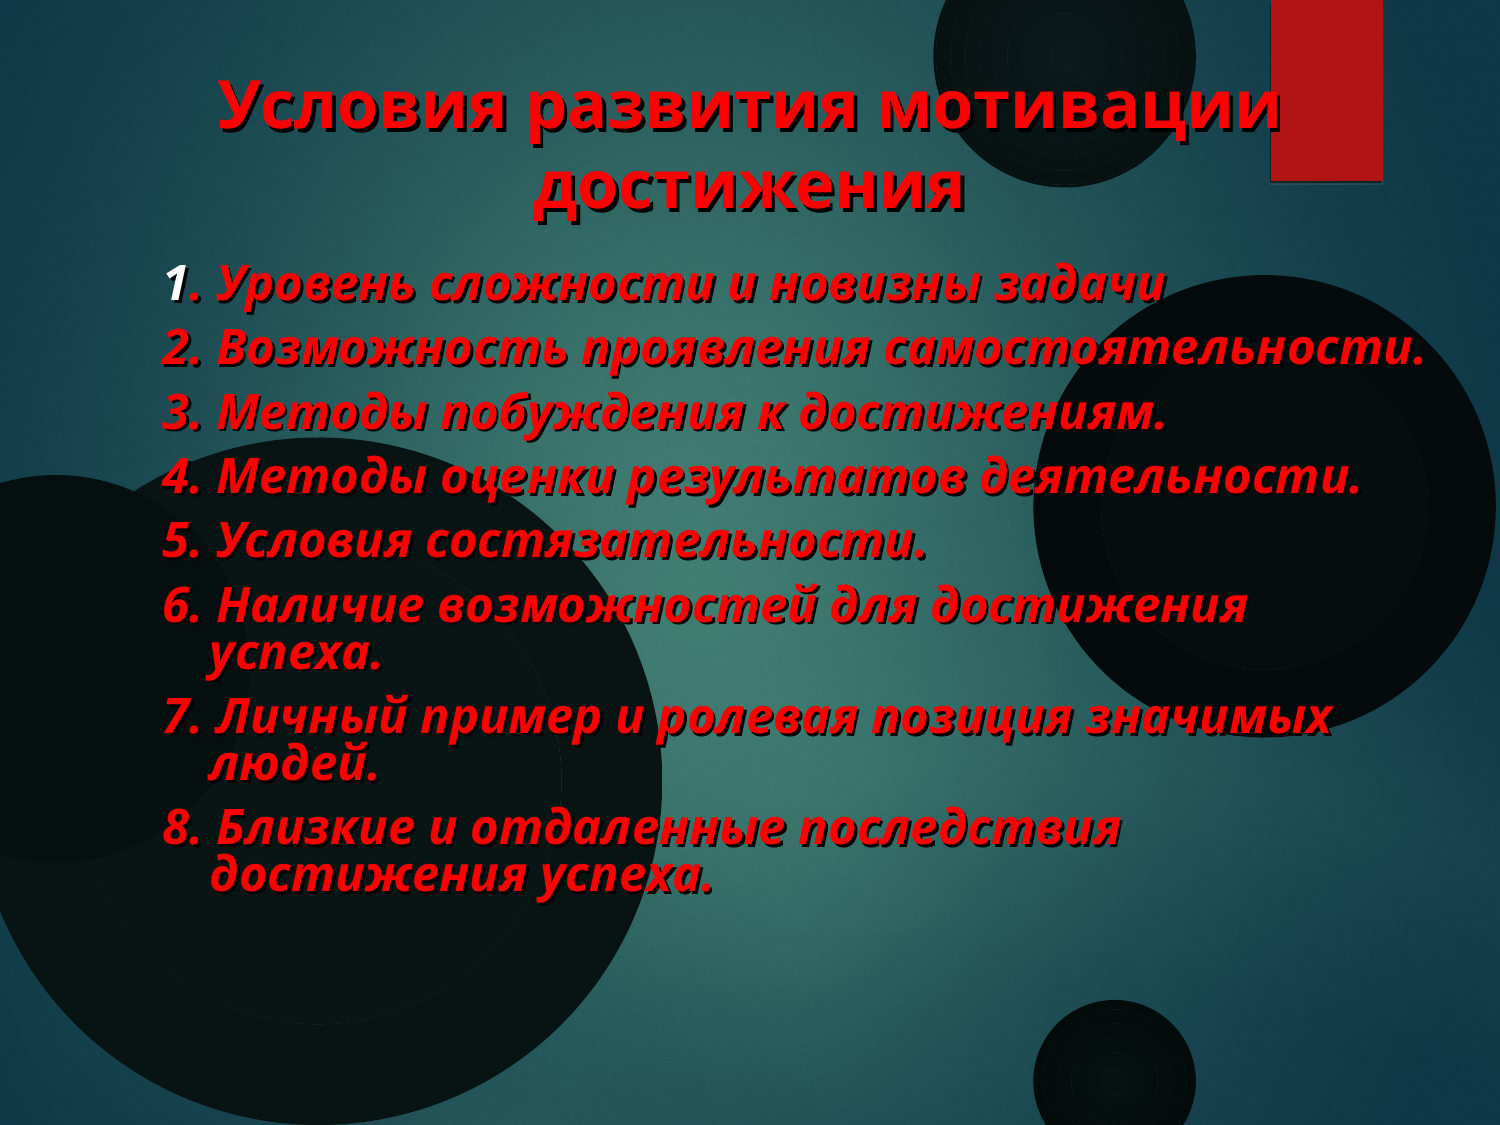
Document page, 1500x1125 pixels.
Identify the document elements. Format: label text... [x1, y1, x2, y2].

title Условия развития мотивации достижения [76, 54, 1424, 224]
list 1. Уровень сложности и новизны задачи 2. Возможность проявления самостоятельности. 3. Методы побуждения к достижениям. 4. Методы оценки результатов деятельности. 5. Условия состязательности. 6. Наличие возможностей для достижения успеха. 7. Личный пример и ролевая позиция значимых людей. 8. Близкие и отдаленные последствия достижения успеха. [100, 255, 1451, 941]
